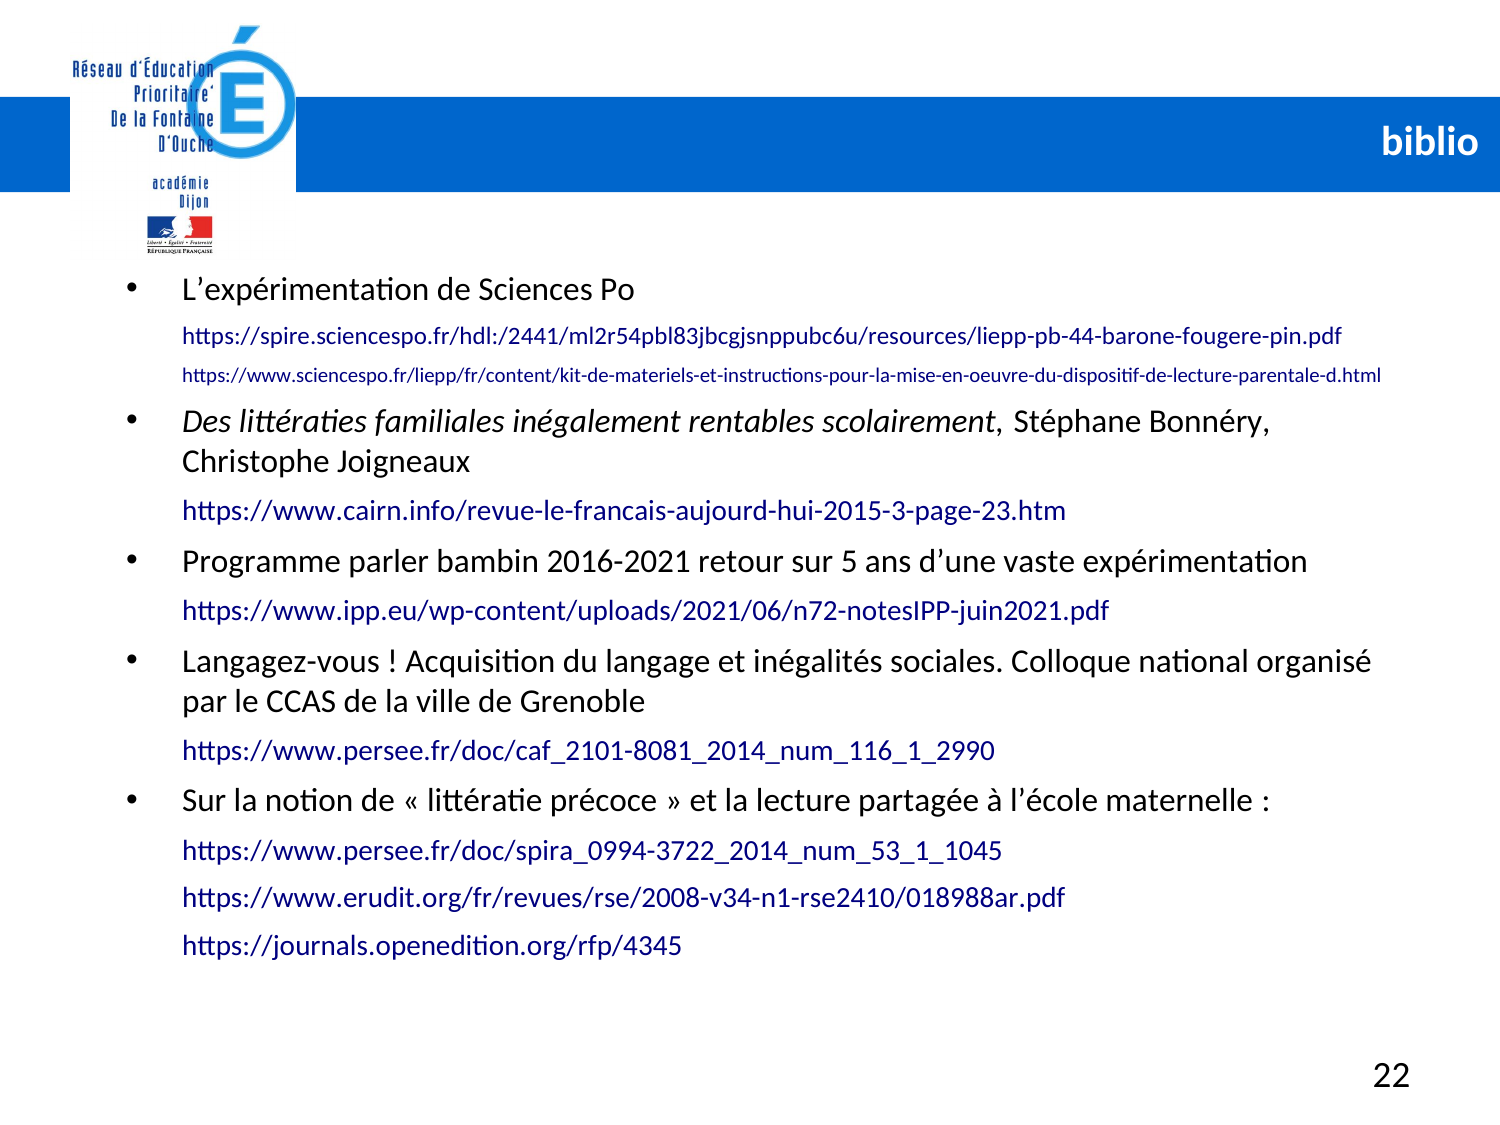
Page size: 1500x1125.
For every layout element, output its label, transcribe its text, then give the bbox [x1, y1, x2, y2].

text_box L’expérimentation de Sciences Po https://spire.sciencespo.fr/hdl:/2441/ml2r54pbl83jbcgjsnppubc6u/resources/liepp-pb-44-barone-fougere-pin.pdf https://www.sciencespo.fr/liepp/fr/content/kit-de-materiels-et-instructions-pour-la-mise-en-oeuvre-du-dispositif-de-lecture-parentale-d.html Des littératies familiales inégalement rentables scolairement, Stéphane Bonnéry, Christophe Joigneaux https://www.cairn.info/revue-le-francais-aujourd-hui-2015-3-page-23.htm Programme parler bambin 2016-2021 retour sur 5 ans d’une vaste expérimentation https://www.ipp.eu/wp-content/uploads/2021/06/n72-notesIPP-juin2021.pdf Langagez-vous ! Acquisition du langage et inégalités sociales. Colloque national organisé par le CCAS de la ville de Grenoble https://www.persee.fr/doc/caf_2101-8081_2014_num_116_1_2990 Sur la notion de « littératie précoce » et la lecture partagée à l’école maternelle : https://www.persee.fr/doc/spira_0994-3722_2014_num_53_1_1045 https://www.erudit.org/fr/revues/rse/2008-v34-n1-rse2410/018988ar.pdf https://journals.openedition.org/rfp/4345 [111, 259, 1428, 1121]
picture [70, 23, 296, 260]
text_box biblio [265, 45, 1495, 233]
